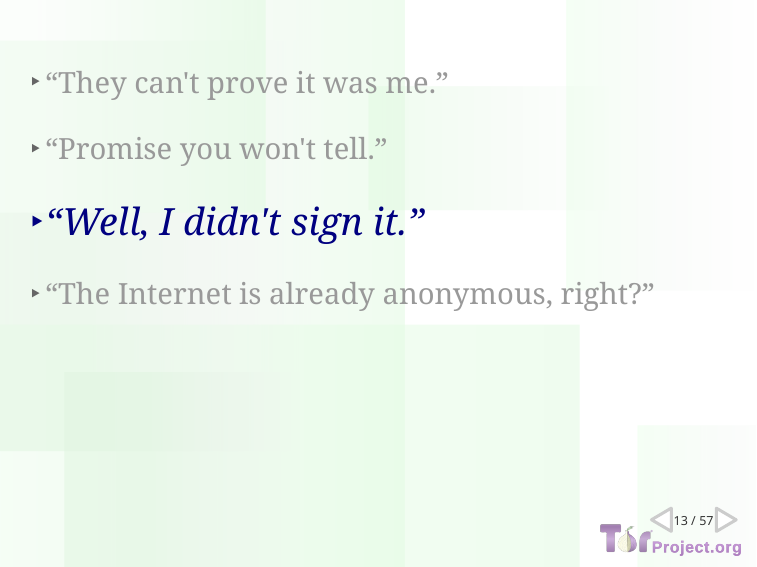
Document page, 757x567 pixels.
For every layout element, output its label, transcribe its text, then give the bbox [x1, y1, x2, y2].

picture [0, 0, 757, 567]
text_box “They can't prove it was me.” “Promise you won't tell.” “Well, I didn't sign it.” “The Internet is already anonymous, right?” [0, 0, 756, 376]
